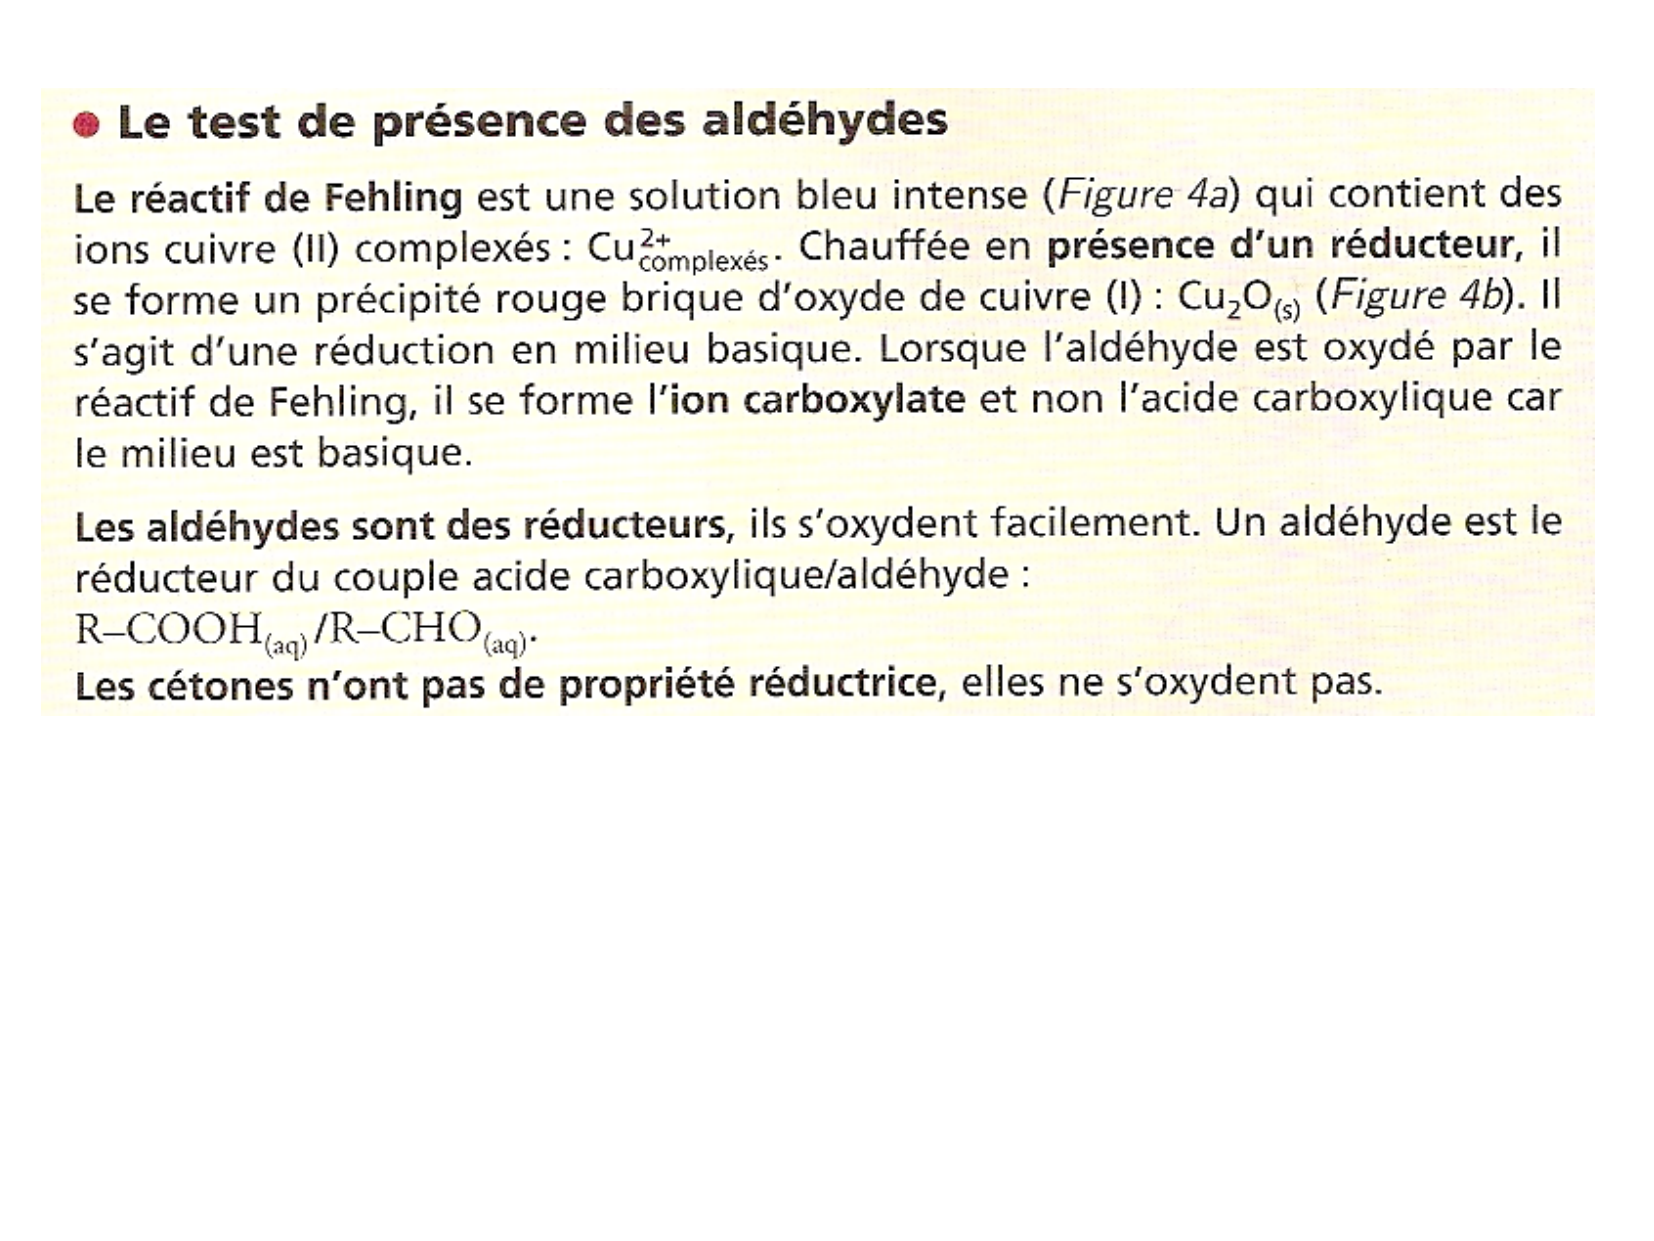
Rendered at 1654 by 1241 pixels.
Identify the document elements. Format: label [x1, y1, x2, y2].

picture [41, 88, 1595, 716]
